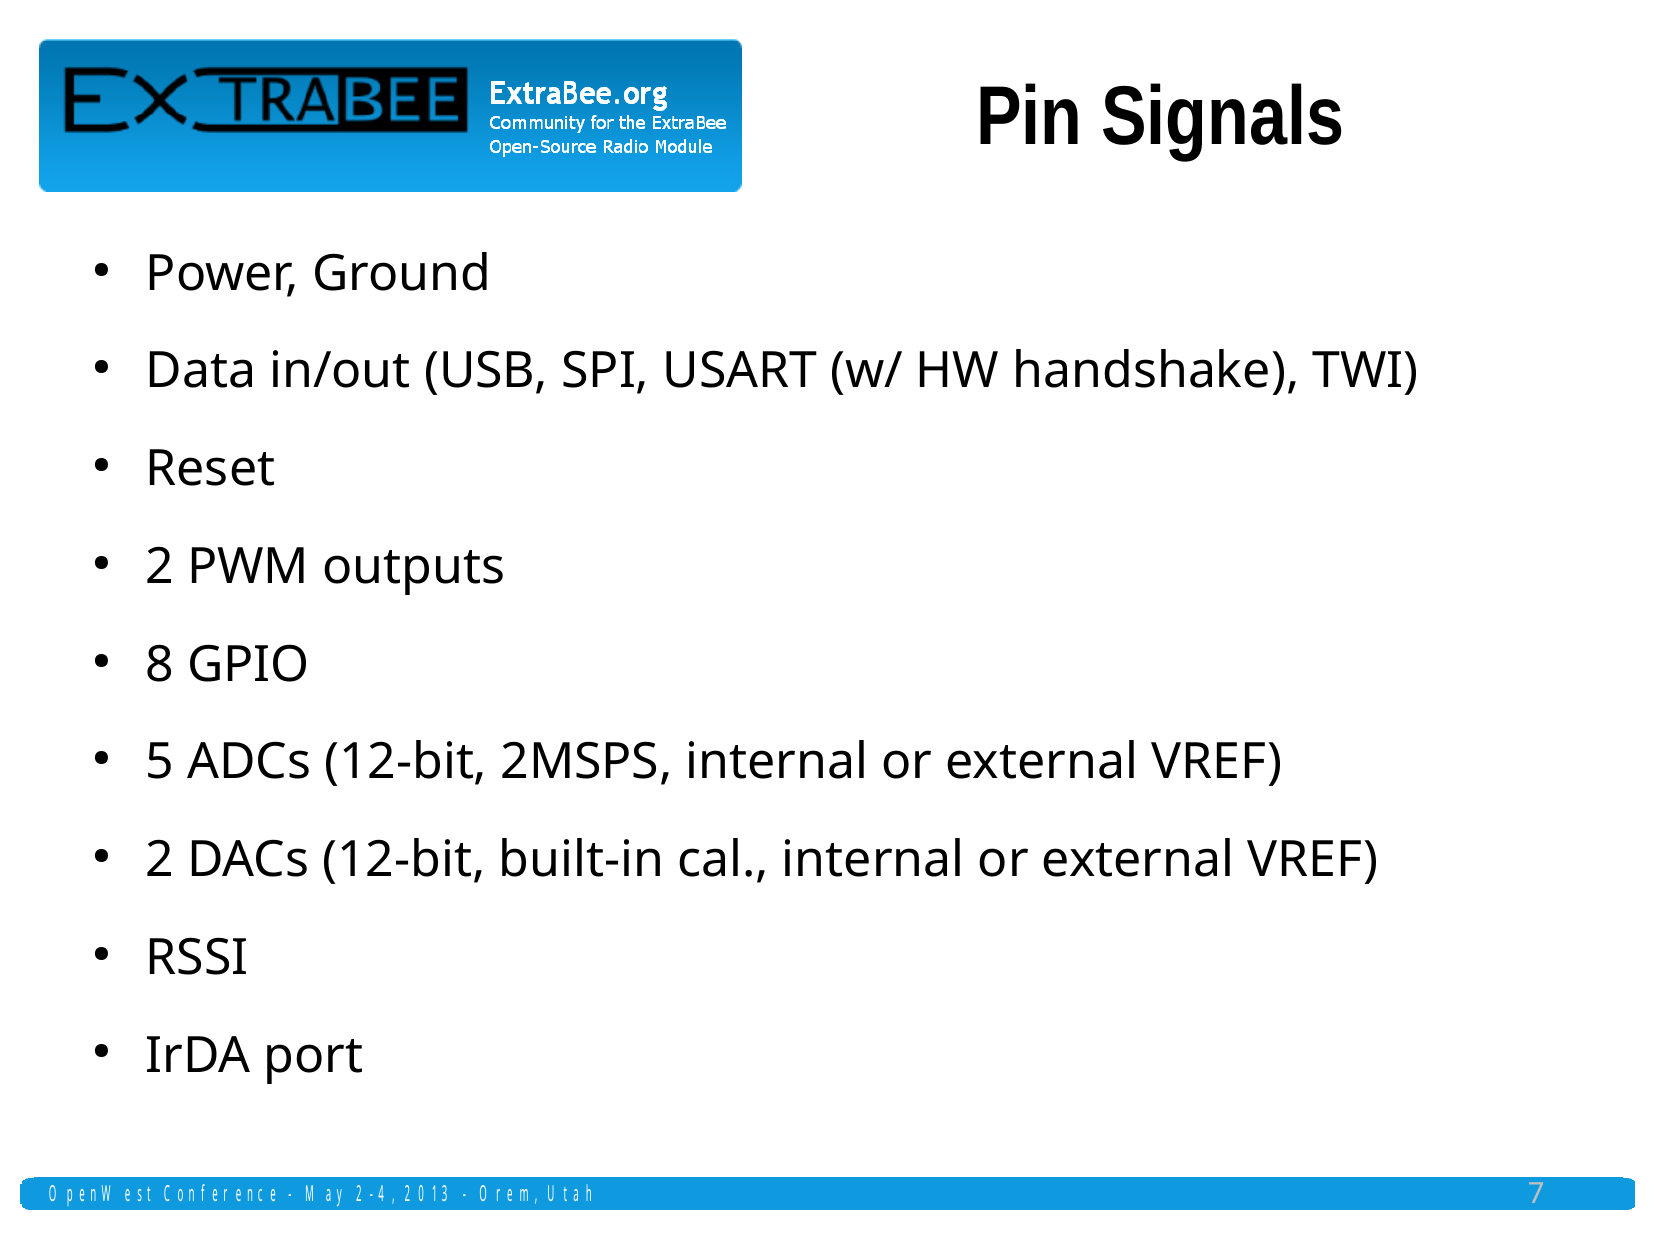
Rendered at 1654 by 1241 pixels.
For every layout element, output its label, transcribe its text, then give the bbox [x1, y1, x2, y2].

list Power, Ground Data in/out (USB, SPI, USART (w/ HW handshake), TWI) Reset 2 PWM outputs 8 GPIO 5 ADCs (12-bit, 2MSPS, internal or external VREF) 2 DACs (12-bit, built-in cal., internal or external VREF) RSSI IrDA port [75, 236, 1564, 1122]
picture [35, 31, 748, 199]
picture [10, 1173, 1648, 1215]
title Pin Signals [750, 49, 1571, 188]
